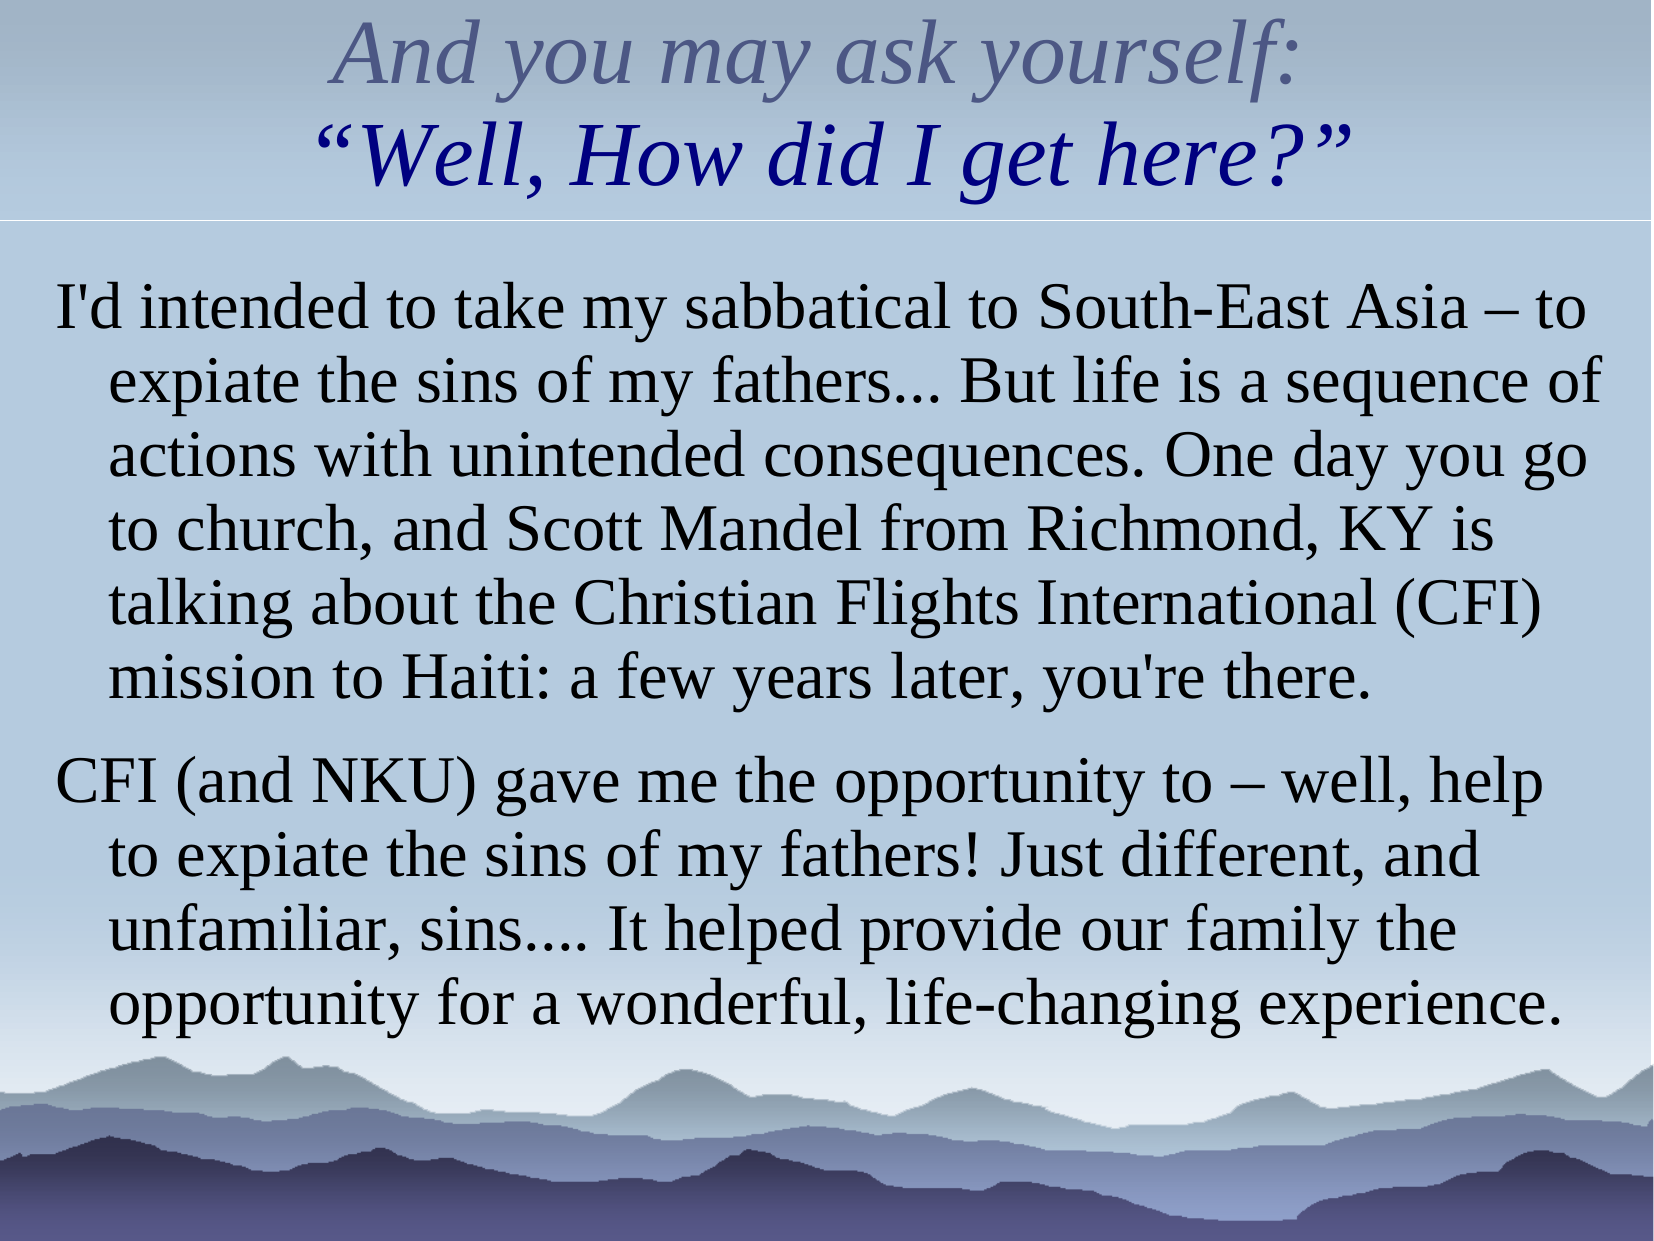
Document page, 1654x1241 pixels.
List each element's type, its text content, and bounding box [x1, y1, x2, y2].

picture [0, 1021, 1654, 1241]
list I'd intended to take my sabbatical to South-East Asia – to expiate the sins of my fathers... But life is a sequence of actions with unintended consequences. One day you go to church, and Scott Mandel from Richmond, KY is talking about the Christian Flights International (CFI) mission to Haiti: a few years later, you're there. CFI (and NKU) gave me the opportunity to – well, help to expiate the sins of my fathers! Just different, and unfamiliar, sins.... It helped provide our family the opportunity for a wonderful, life-changing experience. [37, 268, 1613, 1051]
title And you may ask yourself: “Well, How did I get here?” [125, 0, 1538, 208]
